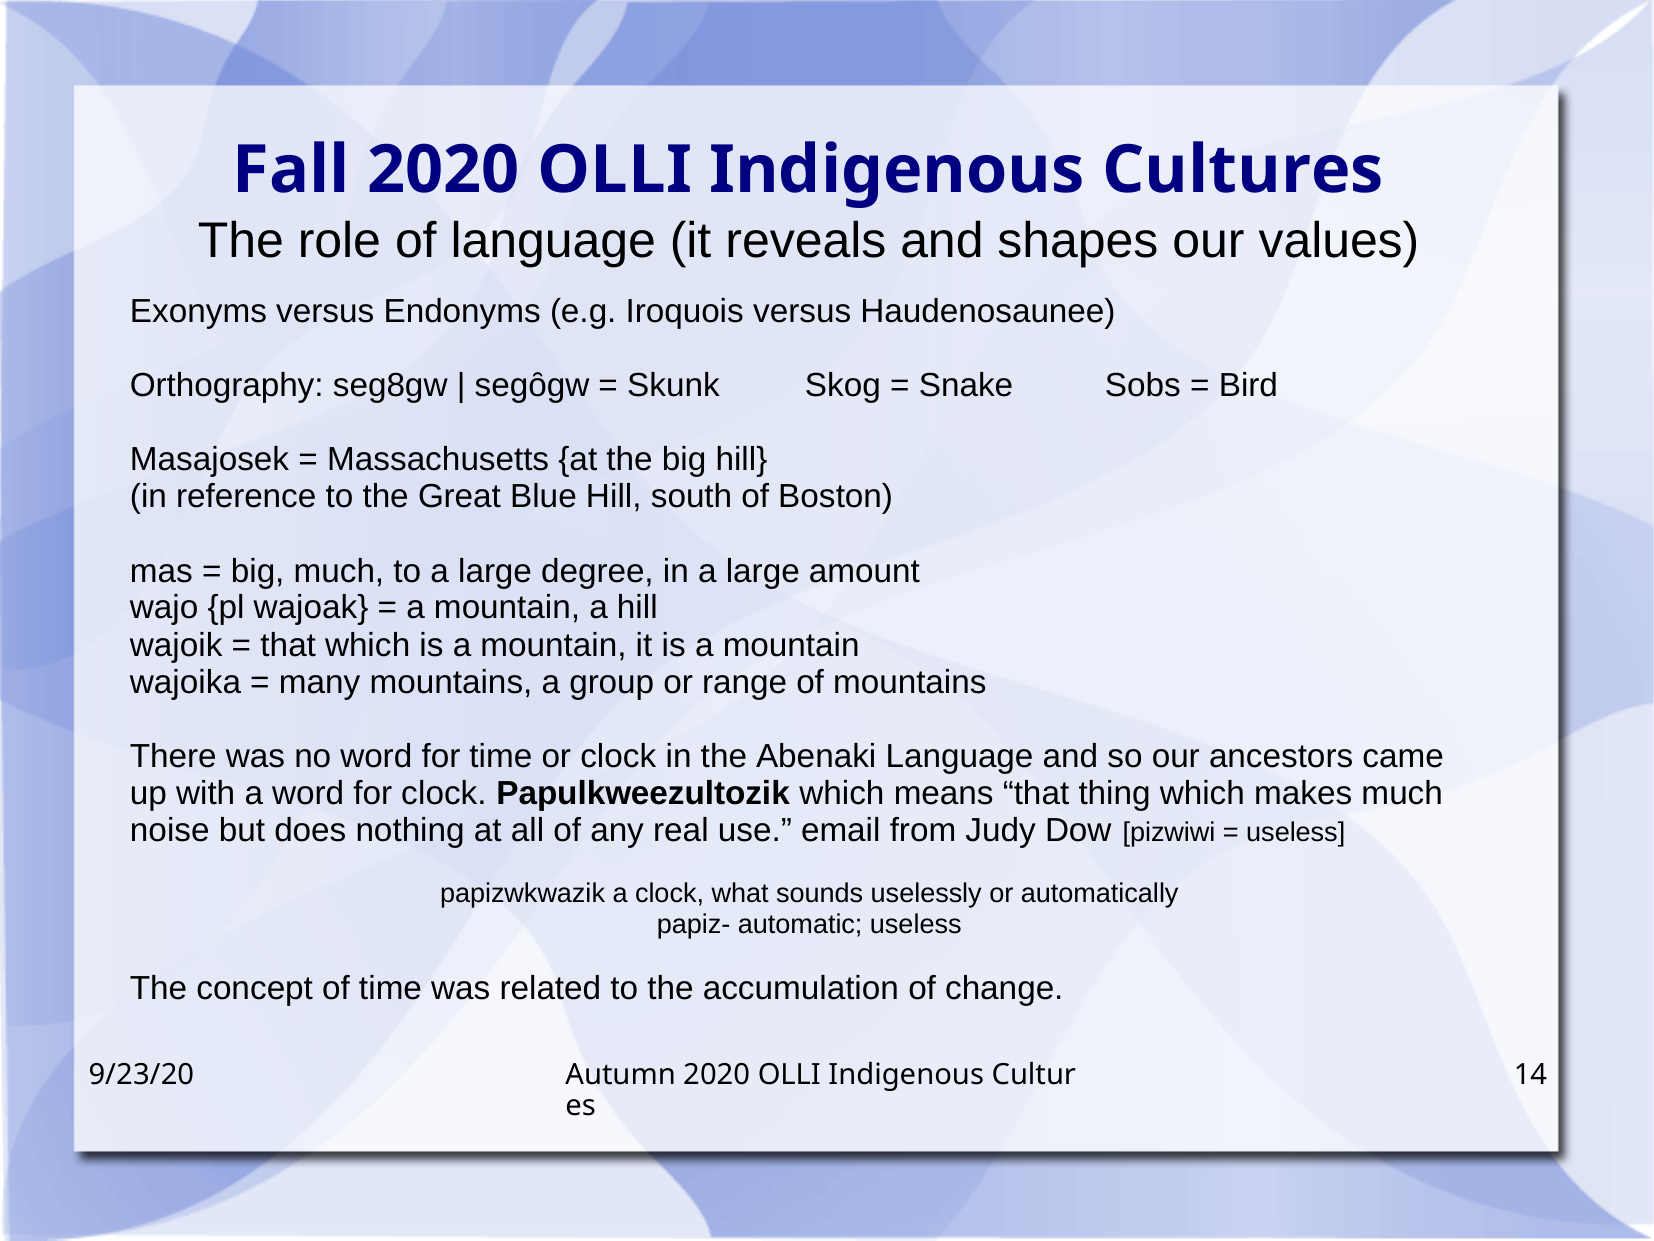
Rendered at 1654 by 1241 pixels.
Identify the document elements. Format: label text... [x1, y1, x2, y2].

title Fall 2020 OLLI Indigenous Cultures The role of language (it reveals and shapes our values) [82, 90, 1536, 298]
picture [0, 0, 1654, 1241]
subtitle Exonyms versus Endonyms (e.g. Iroquois versus Haudenosaunee) Orthography: seg8gw | segȏgw = Skunk Skog = Snake Sobs = Bird Masajosek = Massachusetts {at the big hill} (in reference to the Great Blue Hill, south of Boston) mas = big, much, to a large degree, in a large amount wajo {pl wajoak} = a mountain, a hill wajoik = that which is a mountain, it is a mountain wajoika = many mountains, a group or range of mountains There was no word for time or clock in the Abenaki Language and so our ancestors came up with a word for clock. Papulkweezultozik which means “that thing which makes much noise but does nothing at all of any real use.” email from Judy Dow [pizwiwi = useless] papizwkwazik a clock, what sounds uselessly or automatically papiz- automatic; useless The concept of time was related to the accumulation of change. [129, 290, 1489, 1009]
